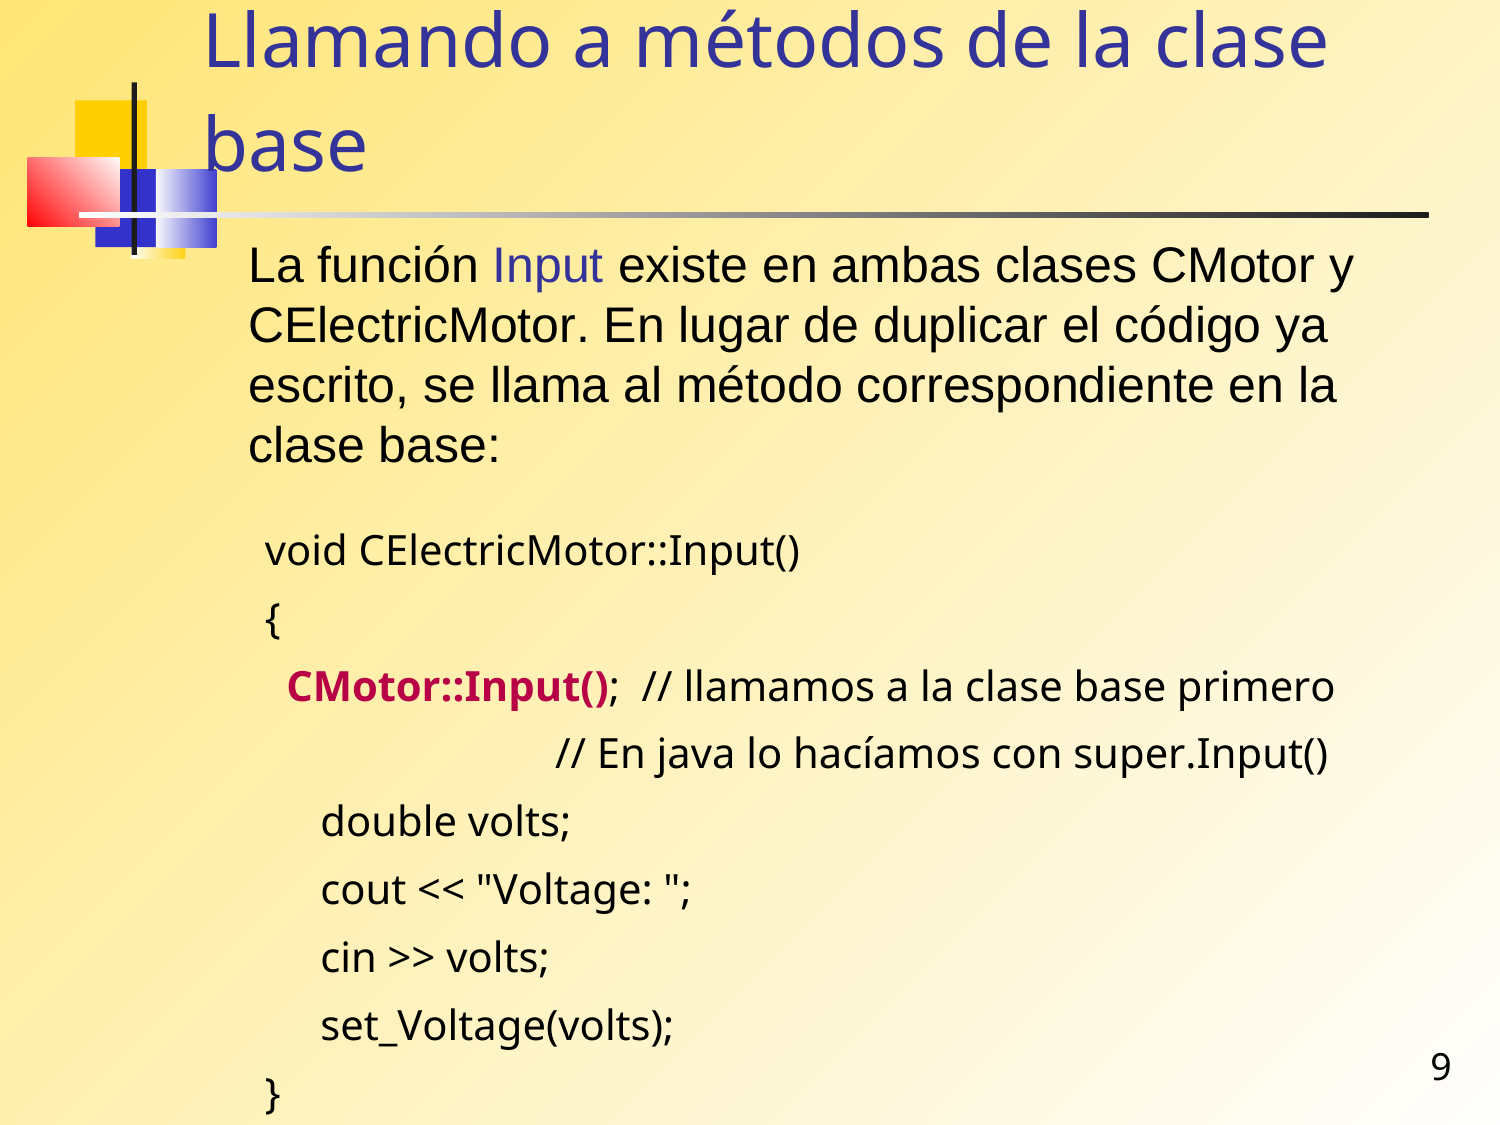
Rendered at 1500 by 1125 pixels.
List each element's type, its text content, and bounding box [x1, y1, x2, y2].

title Llamando a métodos de la clase base [187, 37, 1466, 201]
text_box La función Input existe en ambas clases CMotor y CElectricMotor. En lugar de duplicar el código ya escrito, se llama al método correspondiente en la clase base: [224, 224, 1375, 481]
list void CElectricMotor::Input()‏ { CMotor::Input(); // llamamos a la clase base primero // En java lo hacíamos con super.Input()‏ double volts; cout << "Voltage: "; cin >> volts; set_Voltage(volts); } [249, 512, 1463, 1075]
